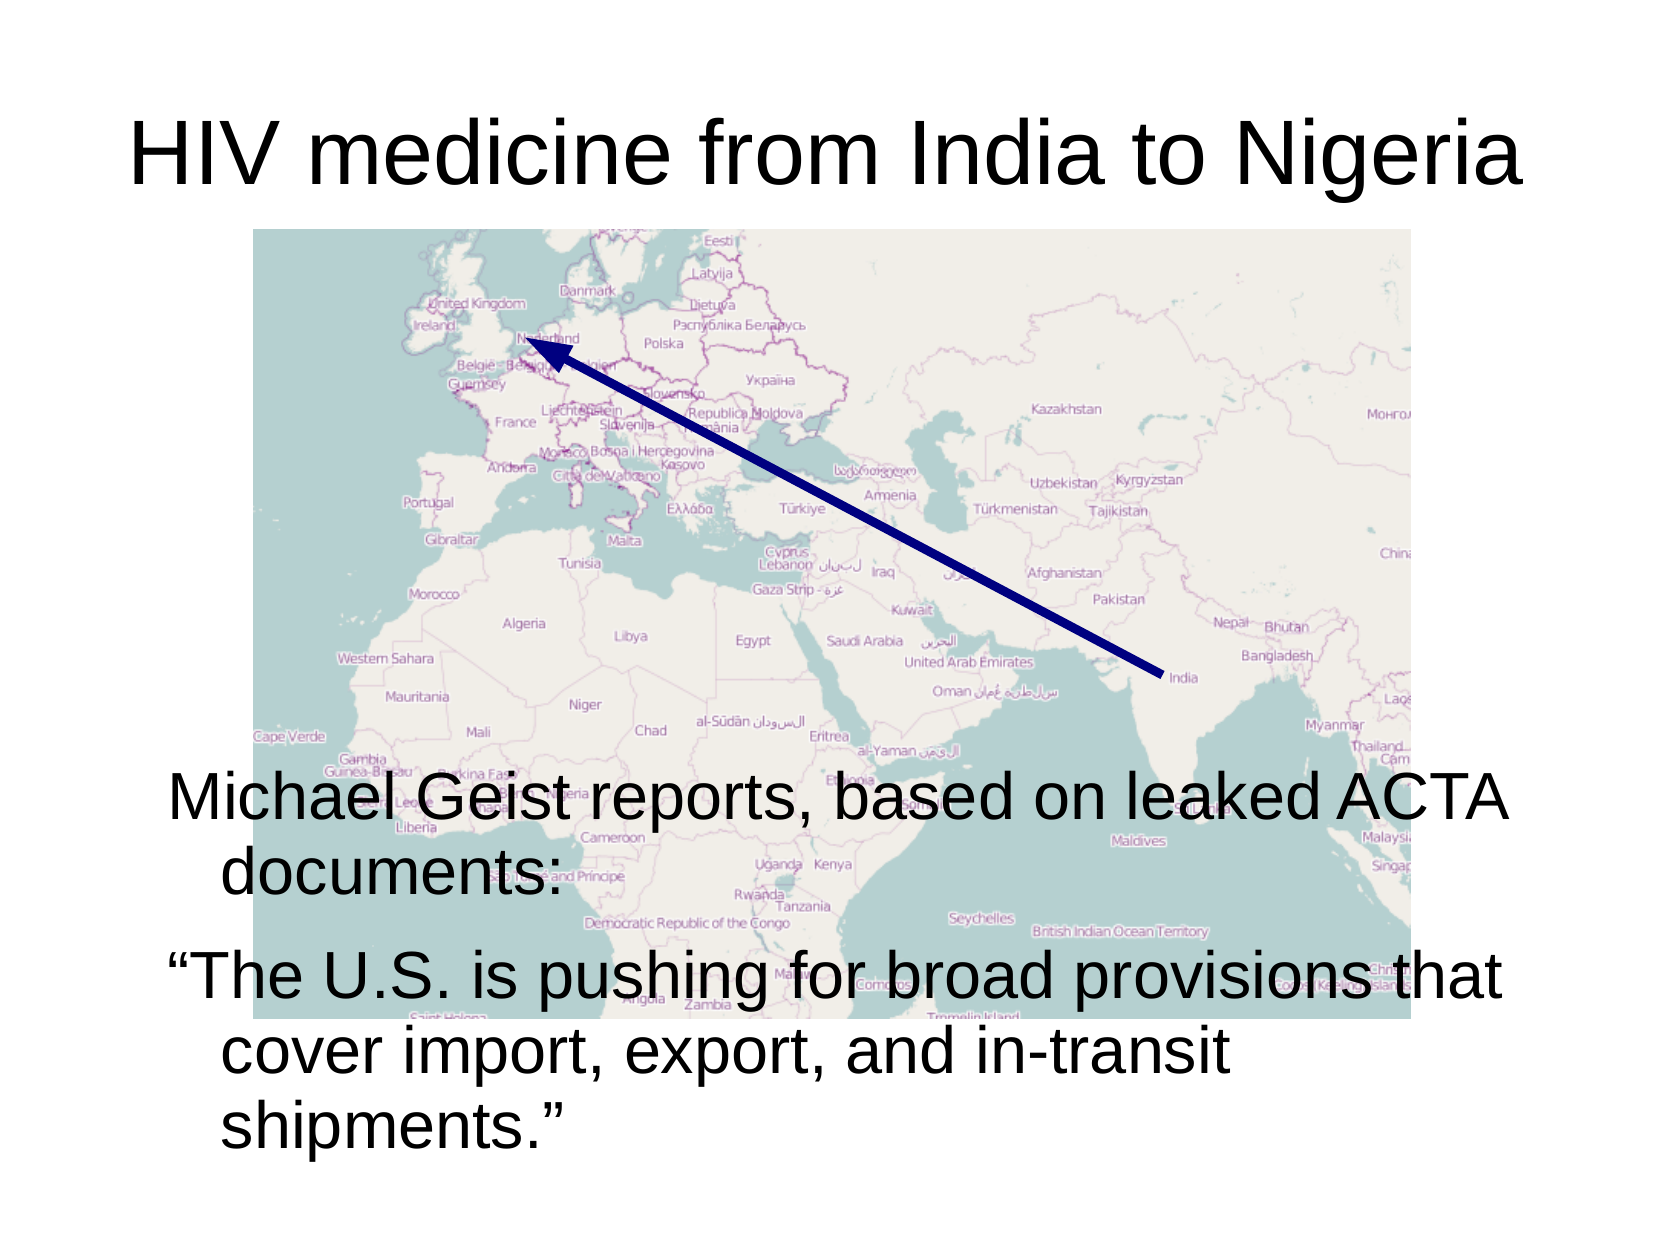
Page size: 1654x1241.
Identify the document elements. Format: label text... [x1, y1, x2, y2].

list Michael Geist reports, based on leaked ACTA documents: “The U.S. is pushing for broad provisions that cover import, export, and in-transit shipments.” [150, 759, 1552, 1163]
title HIV medicine from India to Nigeria [82, 49, 1571, 257]
picture [253, 257, 1411, 759]
